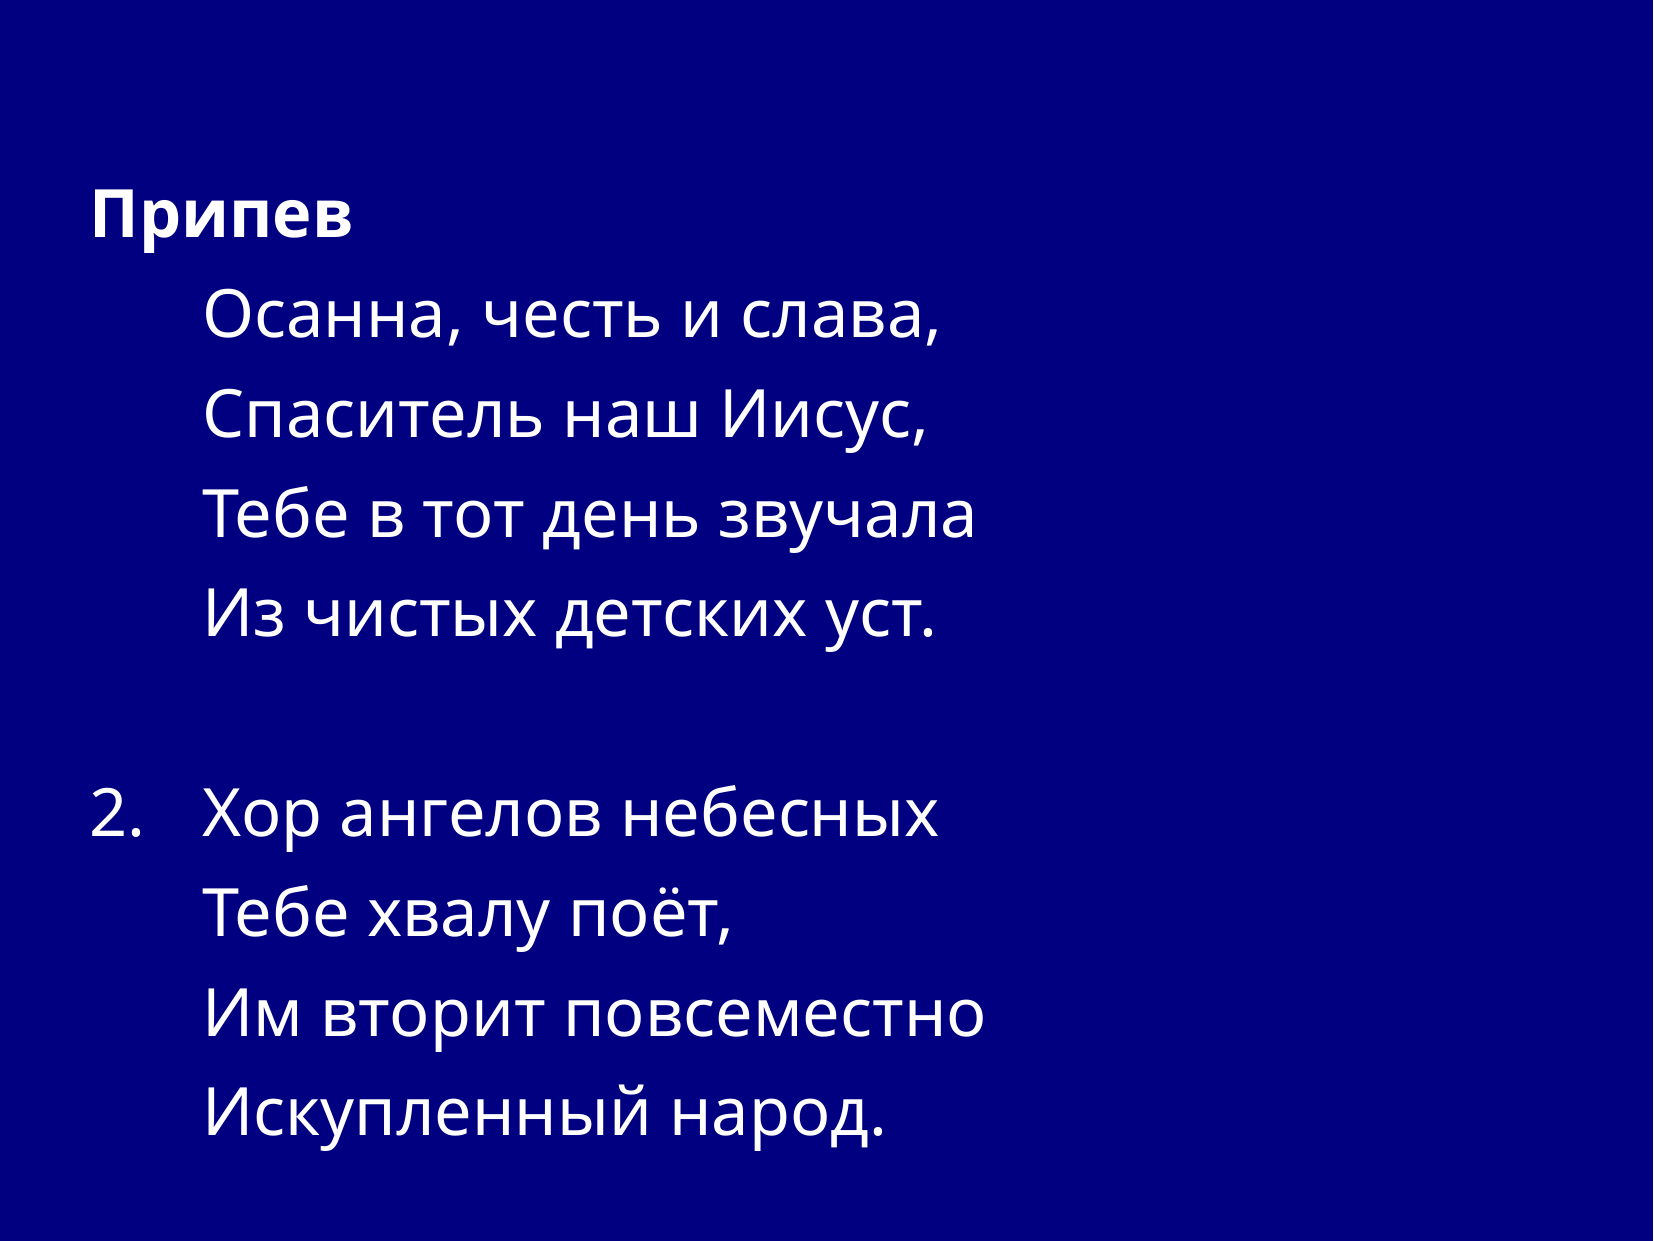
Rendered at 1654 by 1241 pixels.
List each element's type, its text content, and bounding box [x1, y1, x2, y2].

text_box Припев Осанна, честь и слава, Спаситель наш Иисус, Тебе в тот день звучала Из чистых детских уст. 2. Хор ангелов небесных Тебе хвалу поёт, Им вторит повсеместно Искупленный народ. [75, 150, 1576, 1163]
